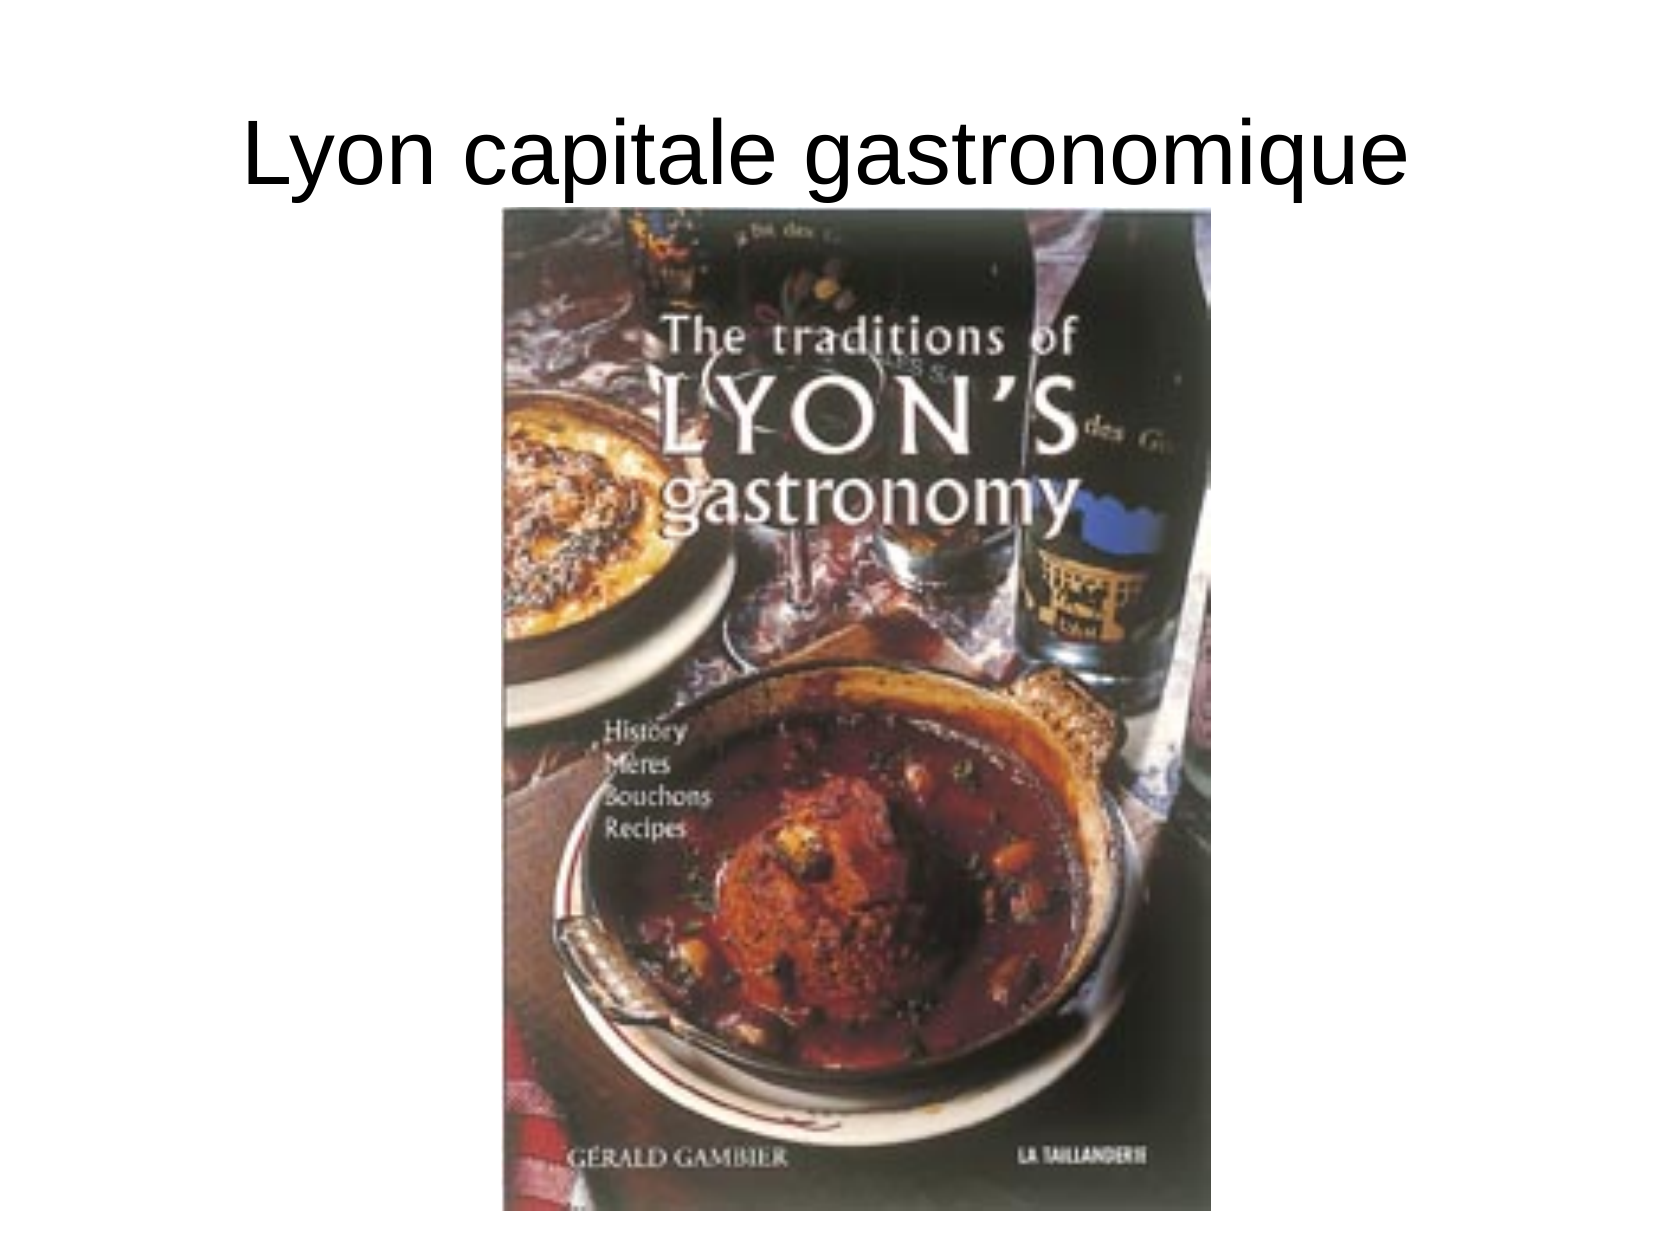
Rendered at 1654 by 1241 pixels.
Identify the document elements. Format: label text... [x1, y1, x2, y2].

title Lyon capitale gastronomique [82, 56, 1571, 250]
picture [501, 207, 1211, 1211]
